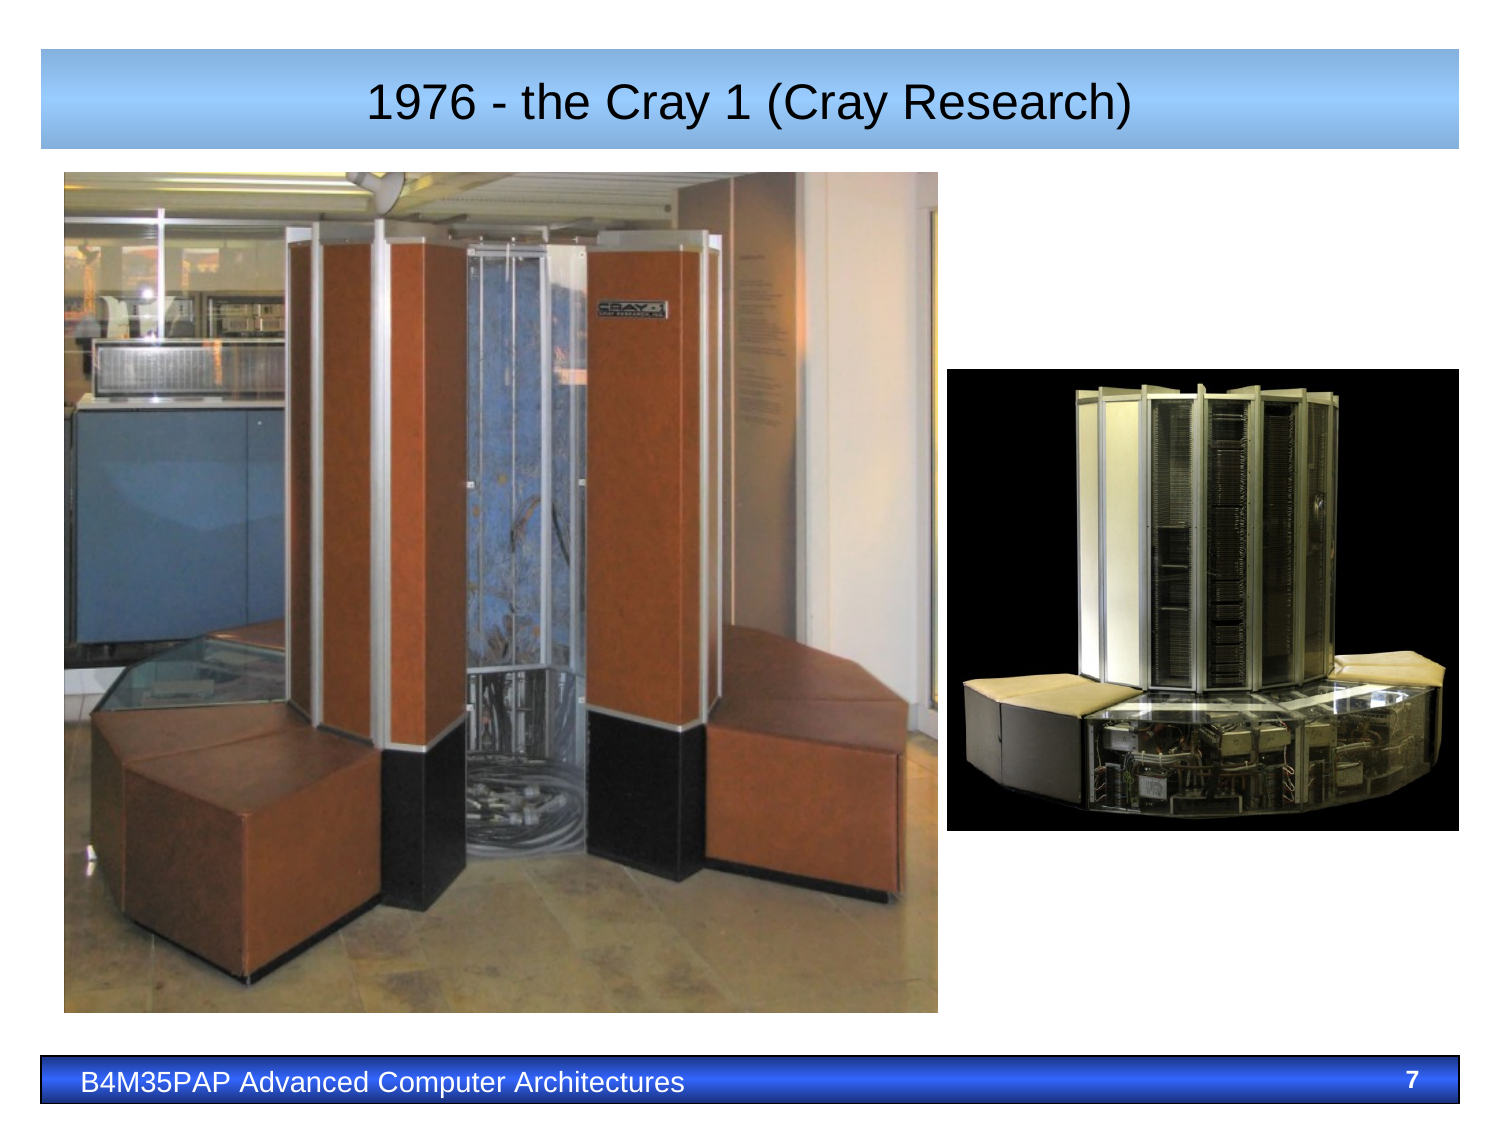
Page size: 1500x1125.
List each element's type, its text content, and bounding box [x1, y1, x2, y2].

picture [64, 172, 938, 1013]
title 1976 - the Cray 1 (Cray Research) [41, 49, 1459, 149]
picture [947, 369, 1459, 831]
